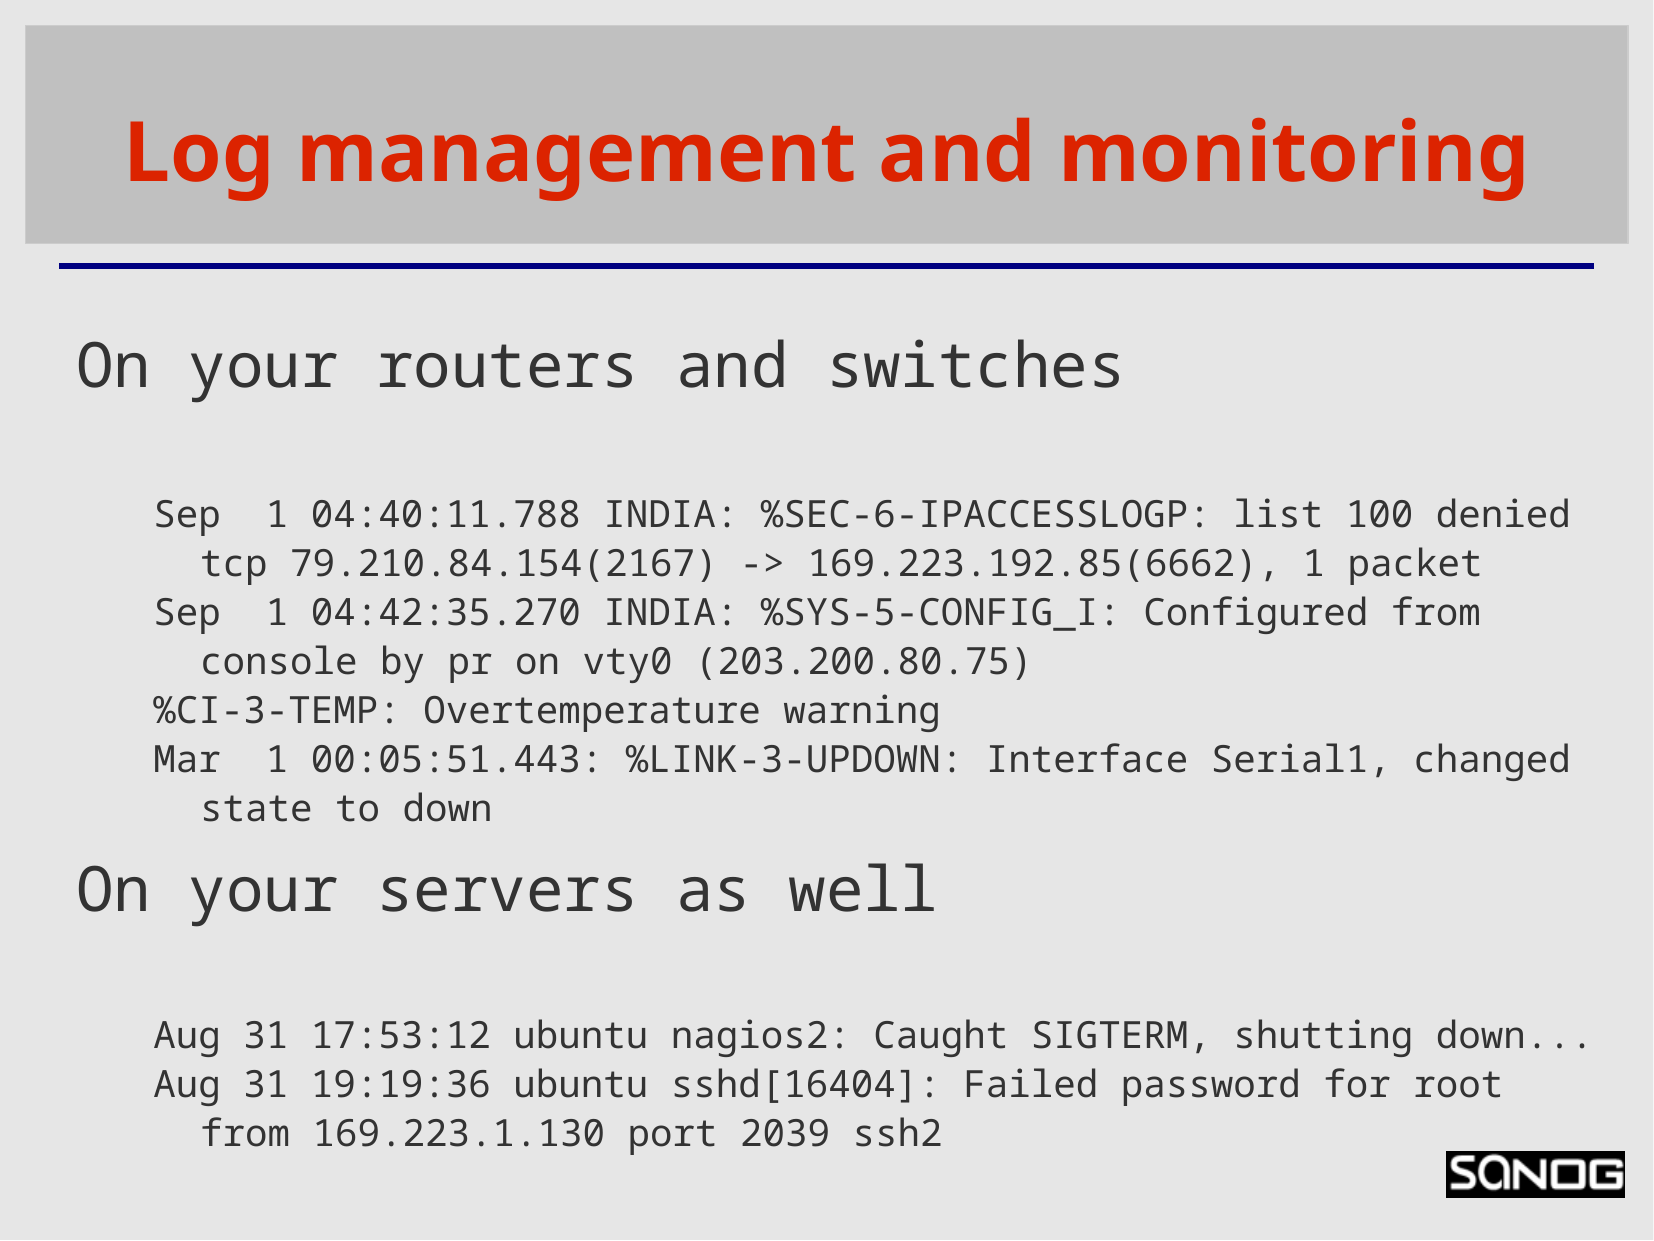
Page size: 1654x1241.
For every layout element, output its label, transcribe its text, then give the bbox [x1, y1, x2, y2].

list On your routers and switches Sep 1 04:40:11.788 INDIA: %SEC-6-IPACCESSLOGP: list 100 denied tcp 79.210.84.154(2167) -> 169.223.192.85(6662), 1 packet Sep 1 04:42:35.270 INDIA: %SYS-5-CONFIG_I: Configured from console by pr on vty0 (203.200.80.75) %CI-3-TEMP: Overtemperature warning Mar 1 00:05:51.443: %LINK-3-UPDOWN: Interface Serial1, changed state to down On your servers as well Aug 31 17:53:12 ubuntu nagios2: Caught SIGTERM, shutting down... Aug 31 19:19:36 ubuntu sshd[16404]: Failed password for root from 169.223.1.130 port 2039 ssh2 [59, 322, 1594, 1127]
title Log management and monitoring [121, 46, 1534, 253]
picture [1446, 1151, 1625, 1198]
